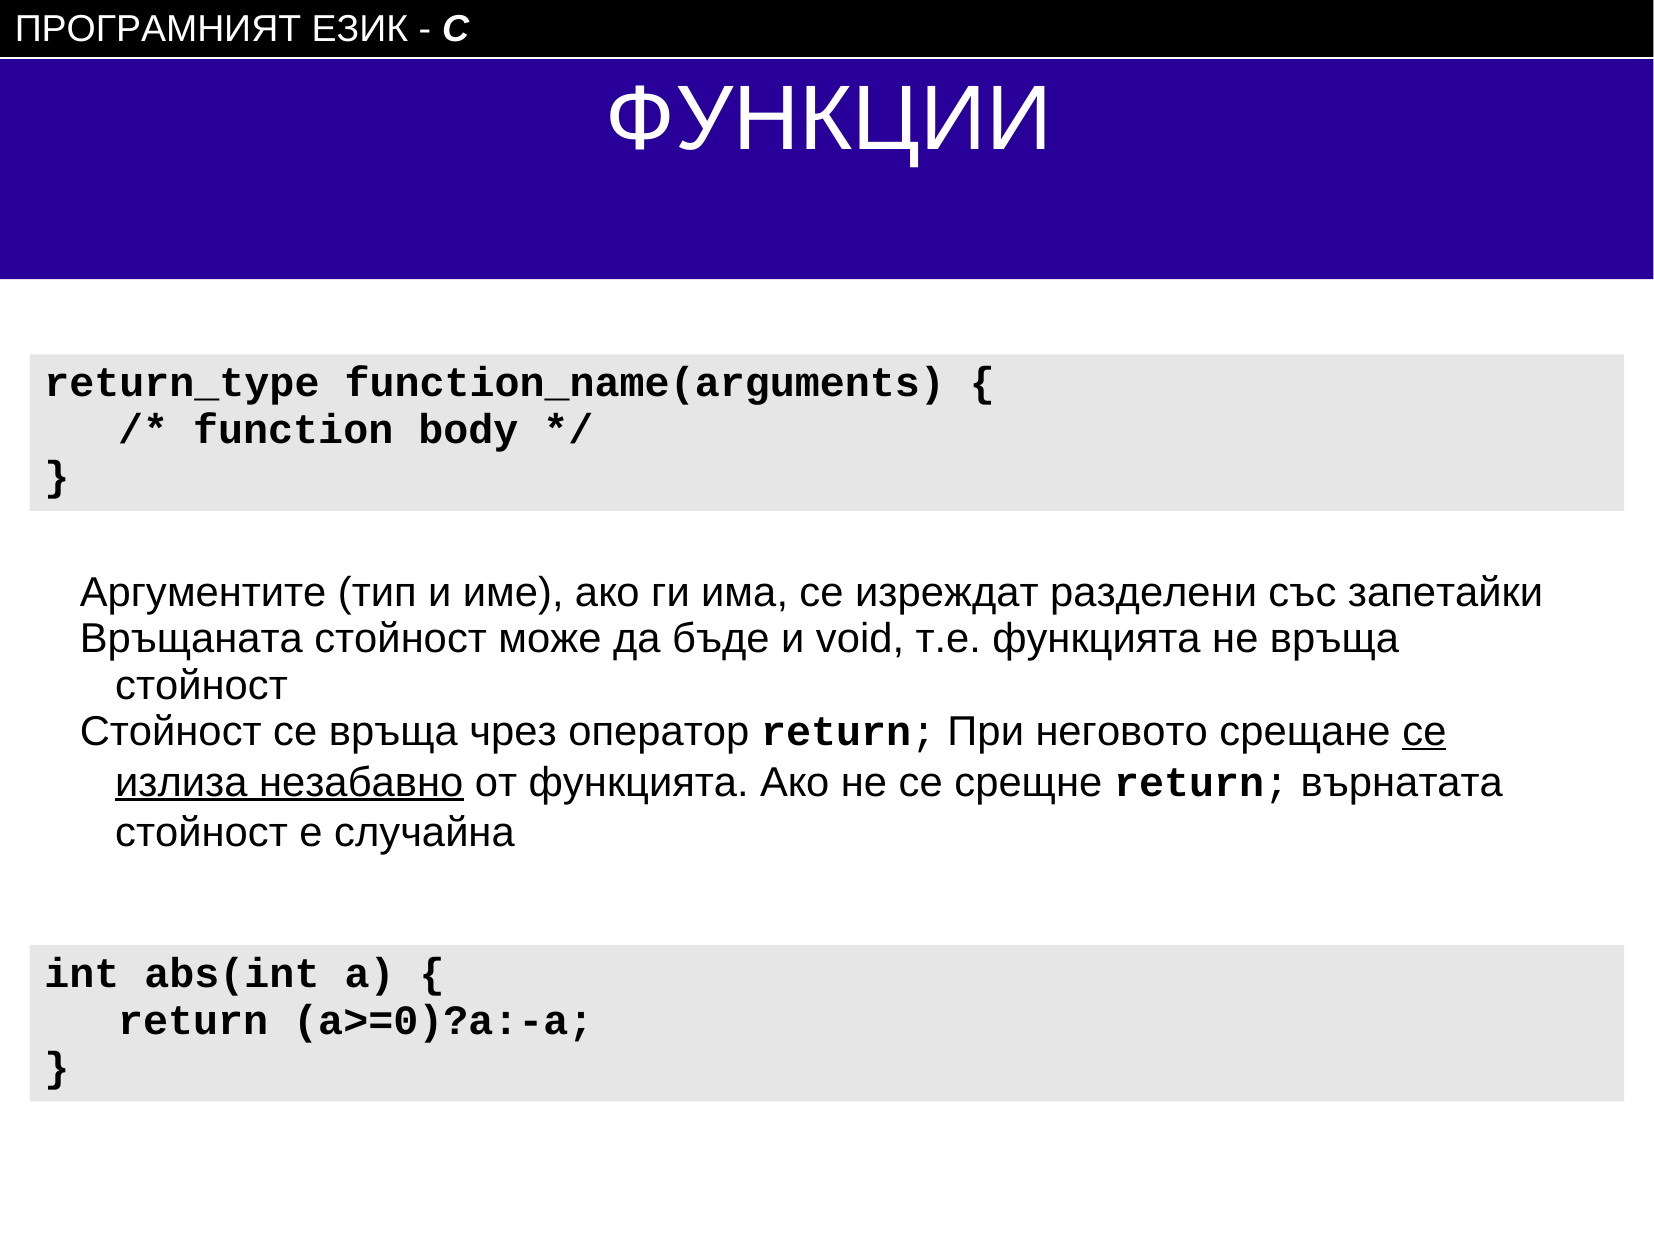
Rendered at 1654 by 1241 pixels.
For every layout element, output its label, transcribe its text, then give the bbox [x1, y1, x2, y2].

text_box ФУНКЦИИ [0, 59, 1654, 280]
text_box Аргументите (тип и име), ако ги има, се изреждат разделени със запетайки Връщаната стойност може да бъде и void, т.е. функцията не връща стойност Стойност се връща чрез оператор return; При неговото срещане се излиза незабавно от функцията. Ако не се срещне return; върнатата стойност е случайна [29, 561, 1595, 863]
text_box return_type function_name(arguments) { /* function body */ } [29, 354, 1625, 511]
text_box int abs(int a) { return (a>=0)?a:-a; } [29, 944, 1625, 1102]
text_box ПРОГРАМНИЯT ЕЗИК - С [0, 0, 1654, 57]
